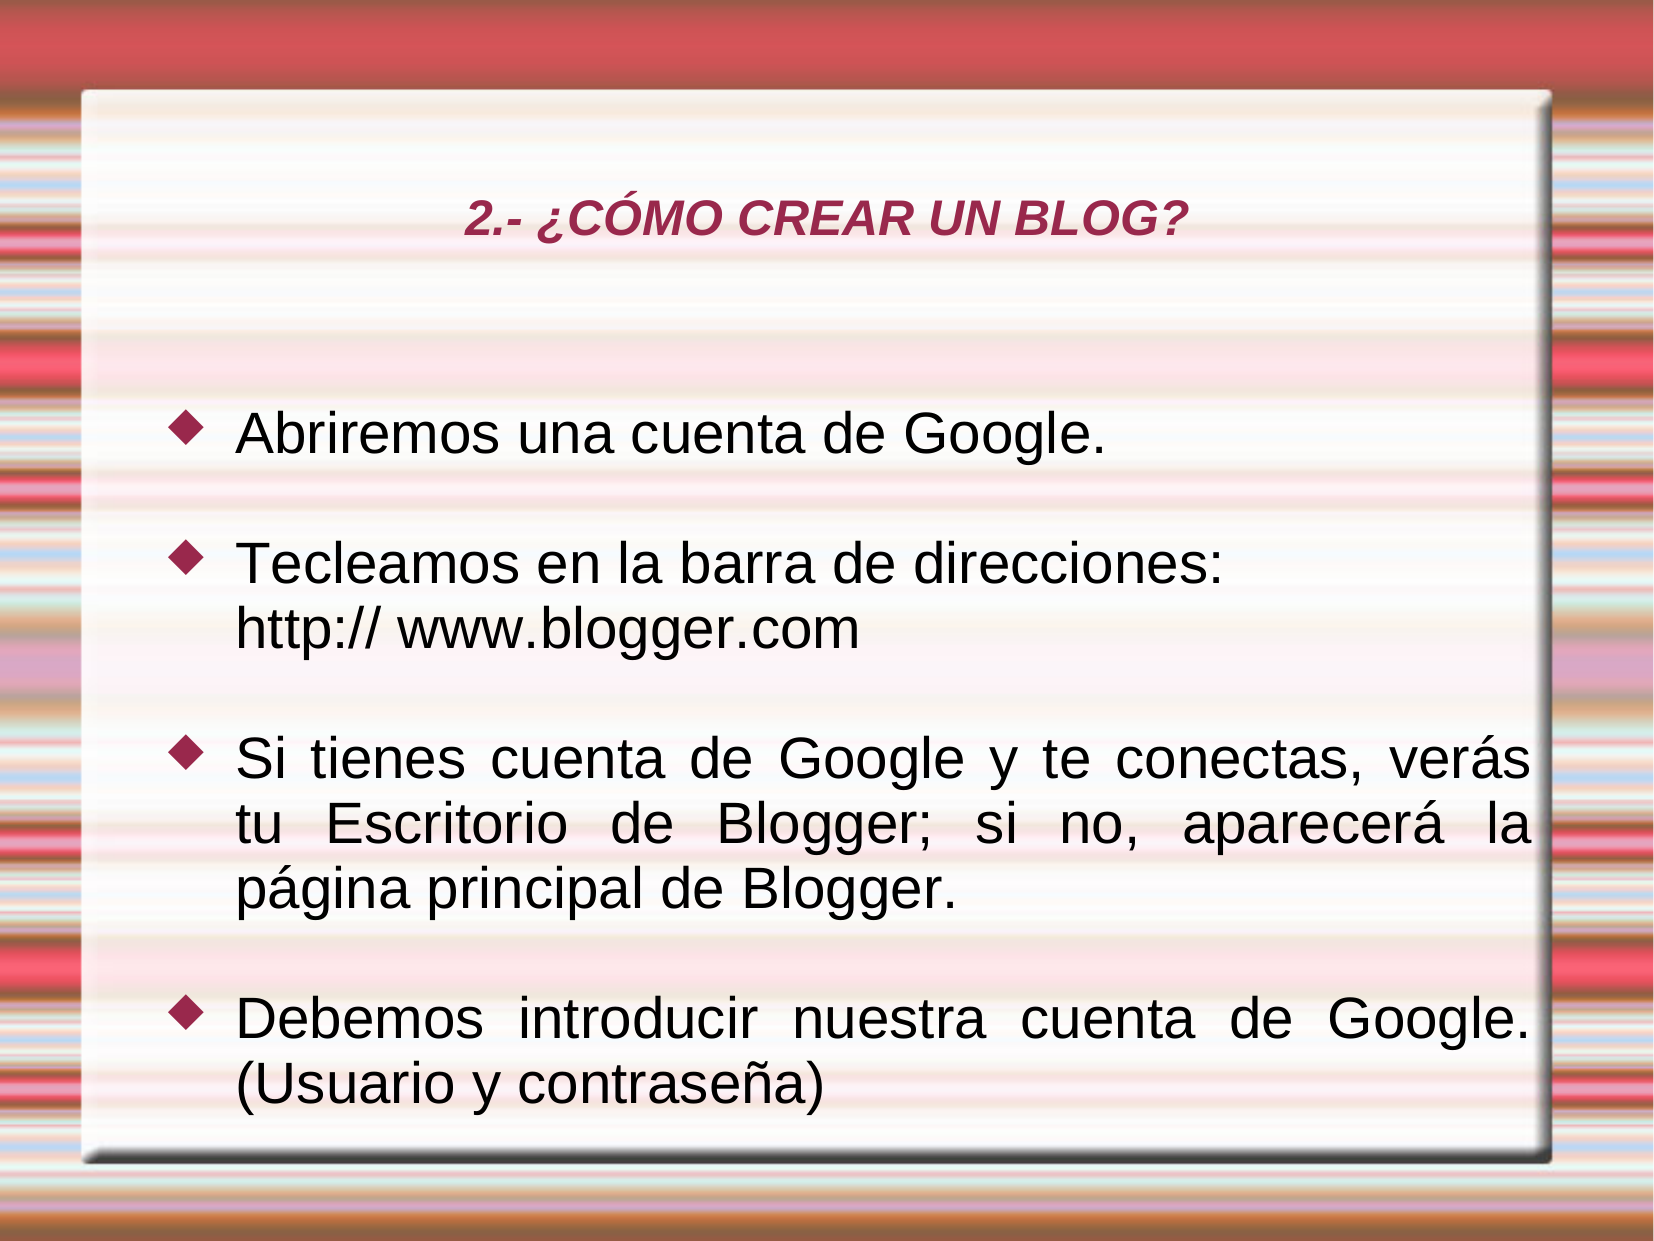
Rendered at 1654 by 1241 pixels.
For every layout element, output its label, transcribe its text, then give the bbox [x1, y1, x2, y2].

list Abriremos una cuenta de Google. Tecleamos en la barra de direcciones: http:// www.blogger.com Si tienes cuenta de Google y te conectas, verás tu Escritorio de Blogger; si no, aparecerá la página principal de Blogger. Debemos introducir nuestra cuenta de Google. (Usuario y contraseña) [152, 344, 1534, 1127]
picture [0, 0, 1654, 1241]
title 2.- ¿CÓMO CREAR UN BLOG? [121, 114, 1534, 322]
